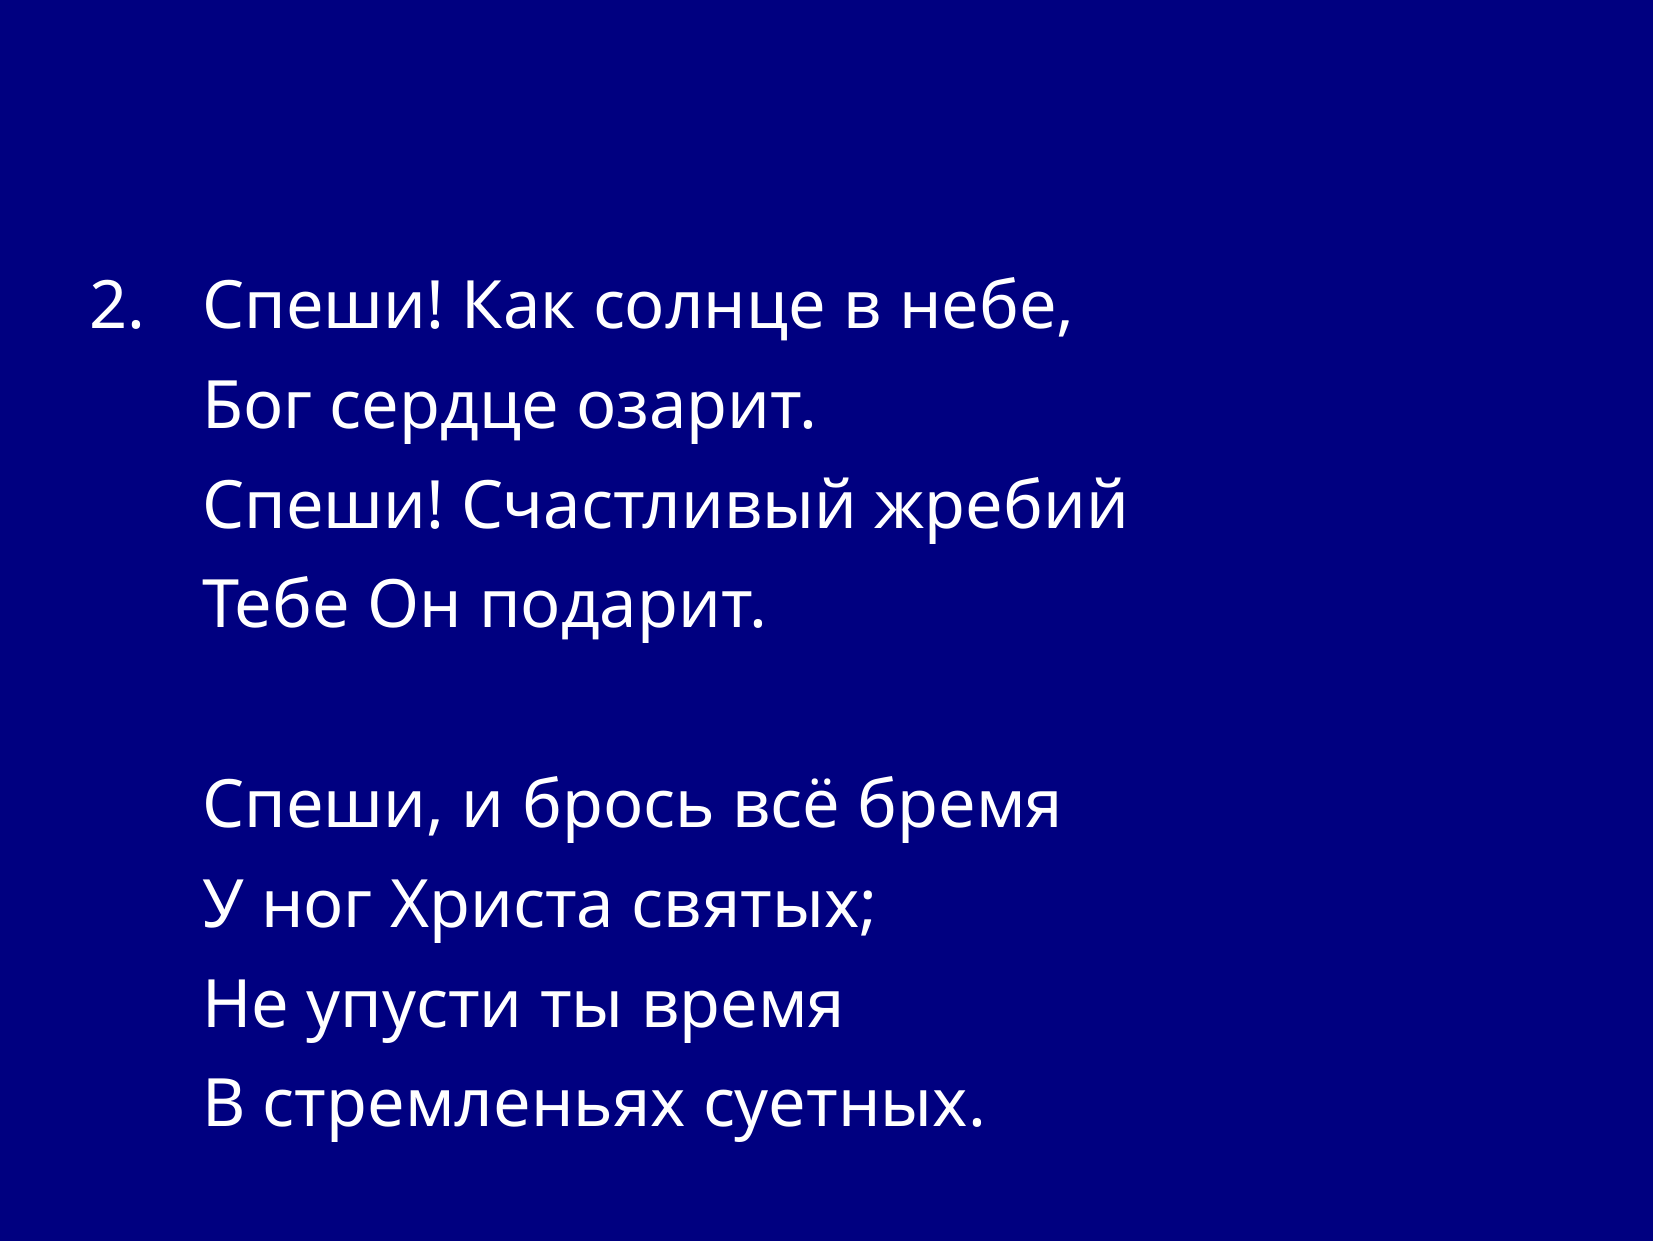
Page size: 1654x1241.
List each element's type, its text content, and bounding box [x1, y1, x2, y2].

text_box 2. Спеши! Как солнце в небе, Бог сердце озарит. Спеши! Счастливый жребий Тебе Он подарит. Спеши, и брось всё бремя У ног Христа святых; Не упусти ты время В стремленьях суетных. [75, 150, 1576, 1163]
